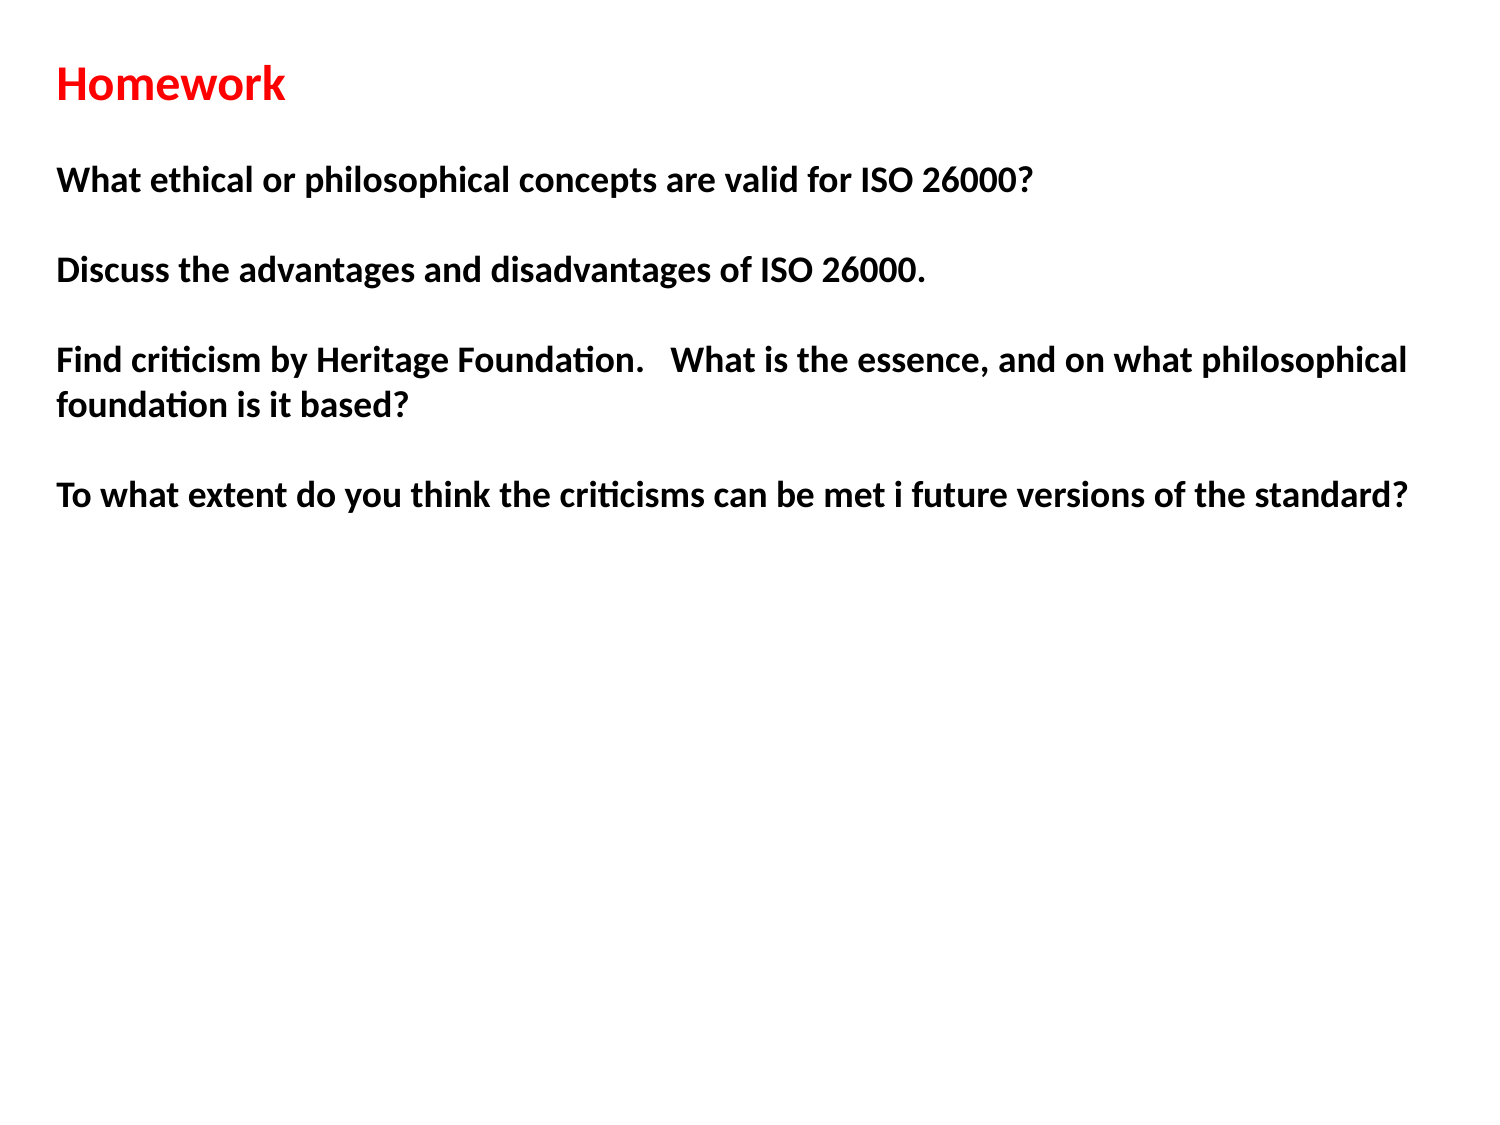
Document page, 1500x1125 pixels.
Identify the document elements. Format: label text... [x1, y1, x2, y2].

text_box Homework What ethical or philosophical concepts are valid for ISO 26000? Discuss the advantages and disadvantages of ISO 26000. Find criticism by Heritage Foundation. What is the essence, and on what philosophical foundation is it based? To what extent do you think the criticisms can be met i future versions of the standard? [41, 42, 1471, 528]
